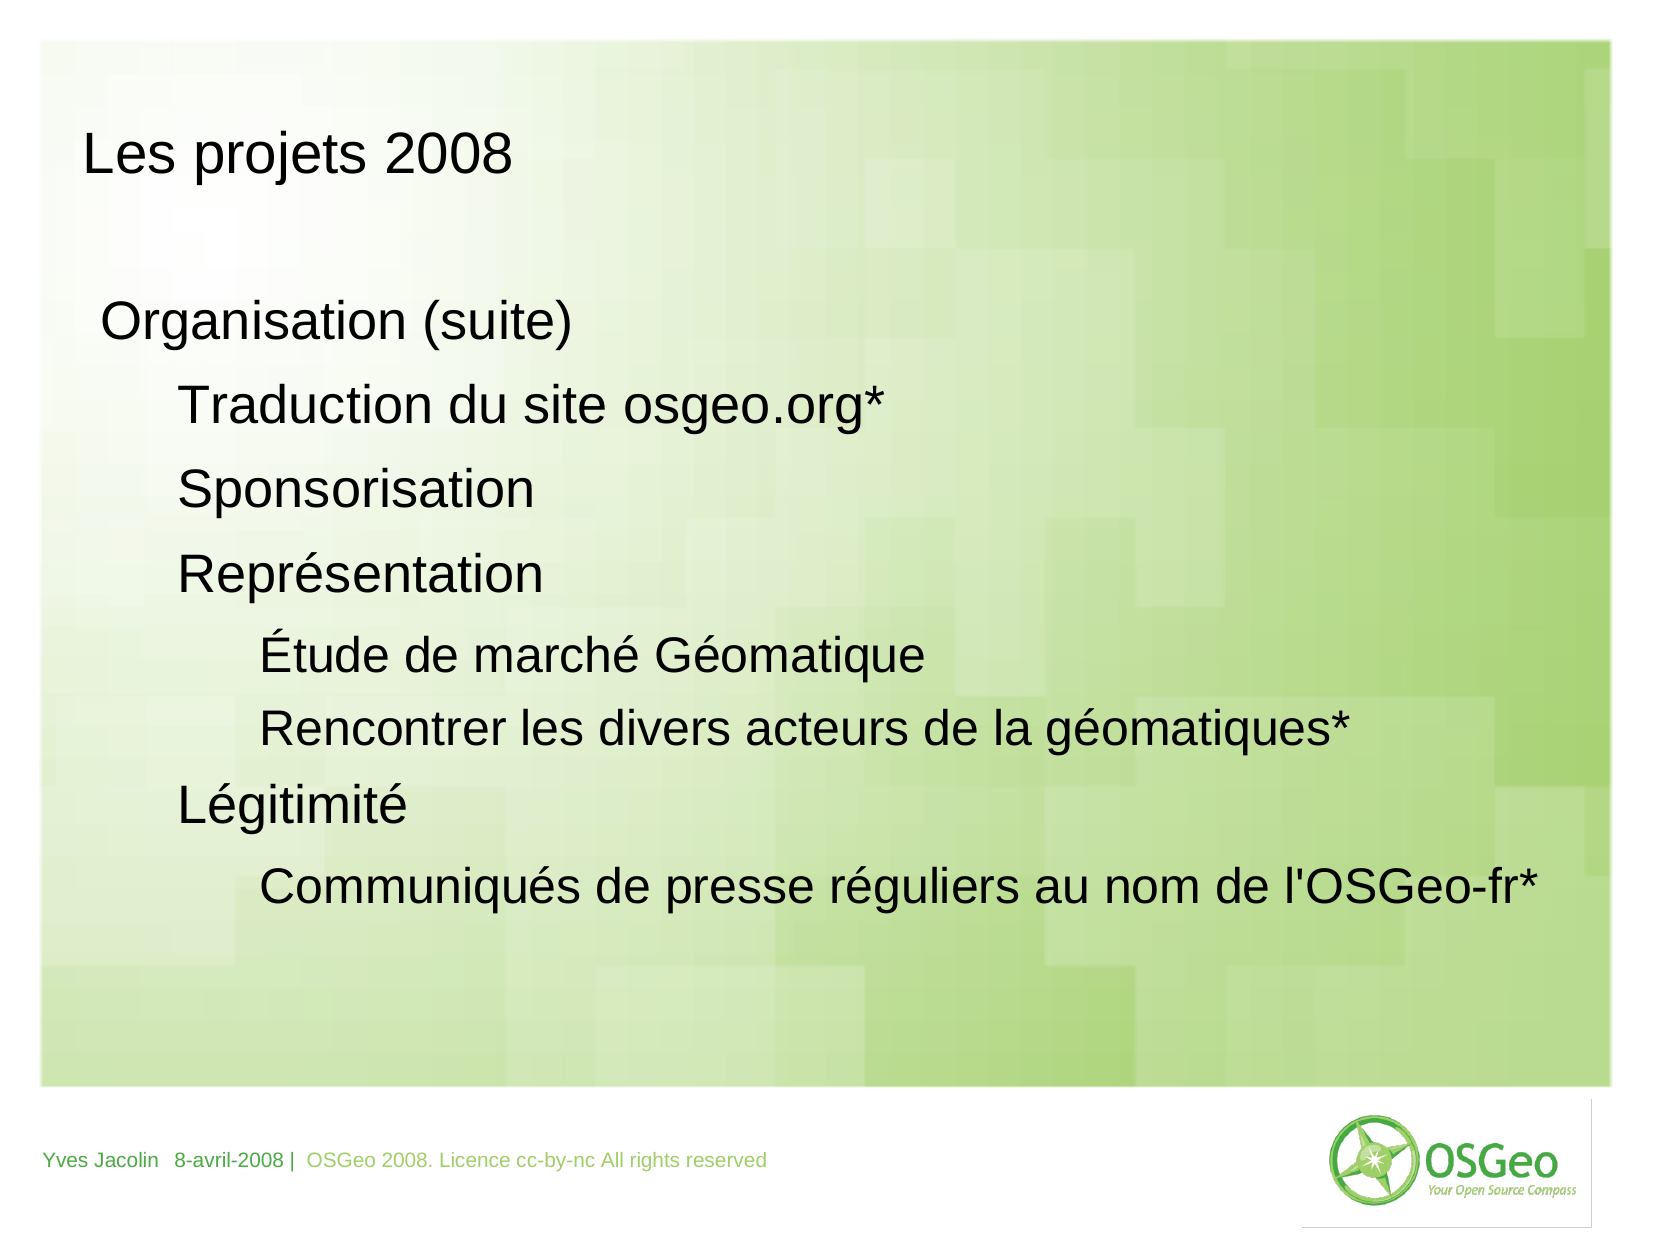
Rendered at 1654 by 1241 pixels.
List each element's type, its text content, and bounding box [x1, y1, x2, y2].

list Organisation (suite) Traduction du site osgeo.org* Sponsorisation Représentation Étude de marché Géomatique Rencontrer les divers acteurs de la géomatiques* Légitimité Communiqués de presse réguliers au nom de l'OSGeo-fr* [82, 290, 1571, 1109]
picture [0, 1, 1654, 1239]
title Les projets 2008 [82, 49, 1571, 257]
